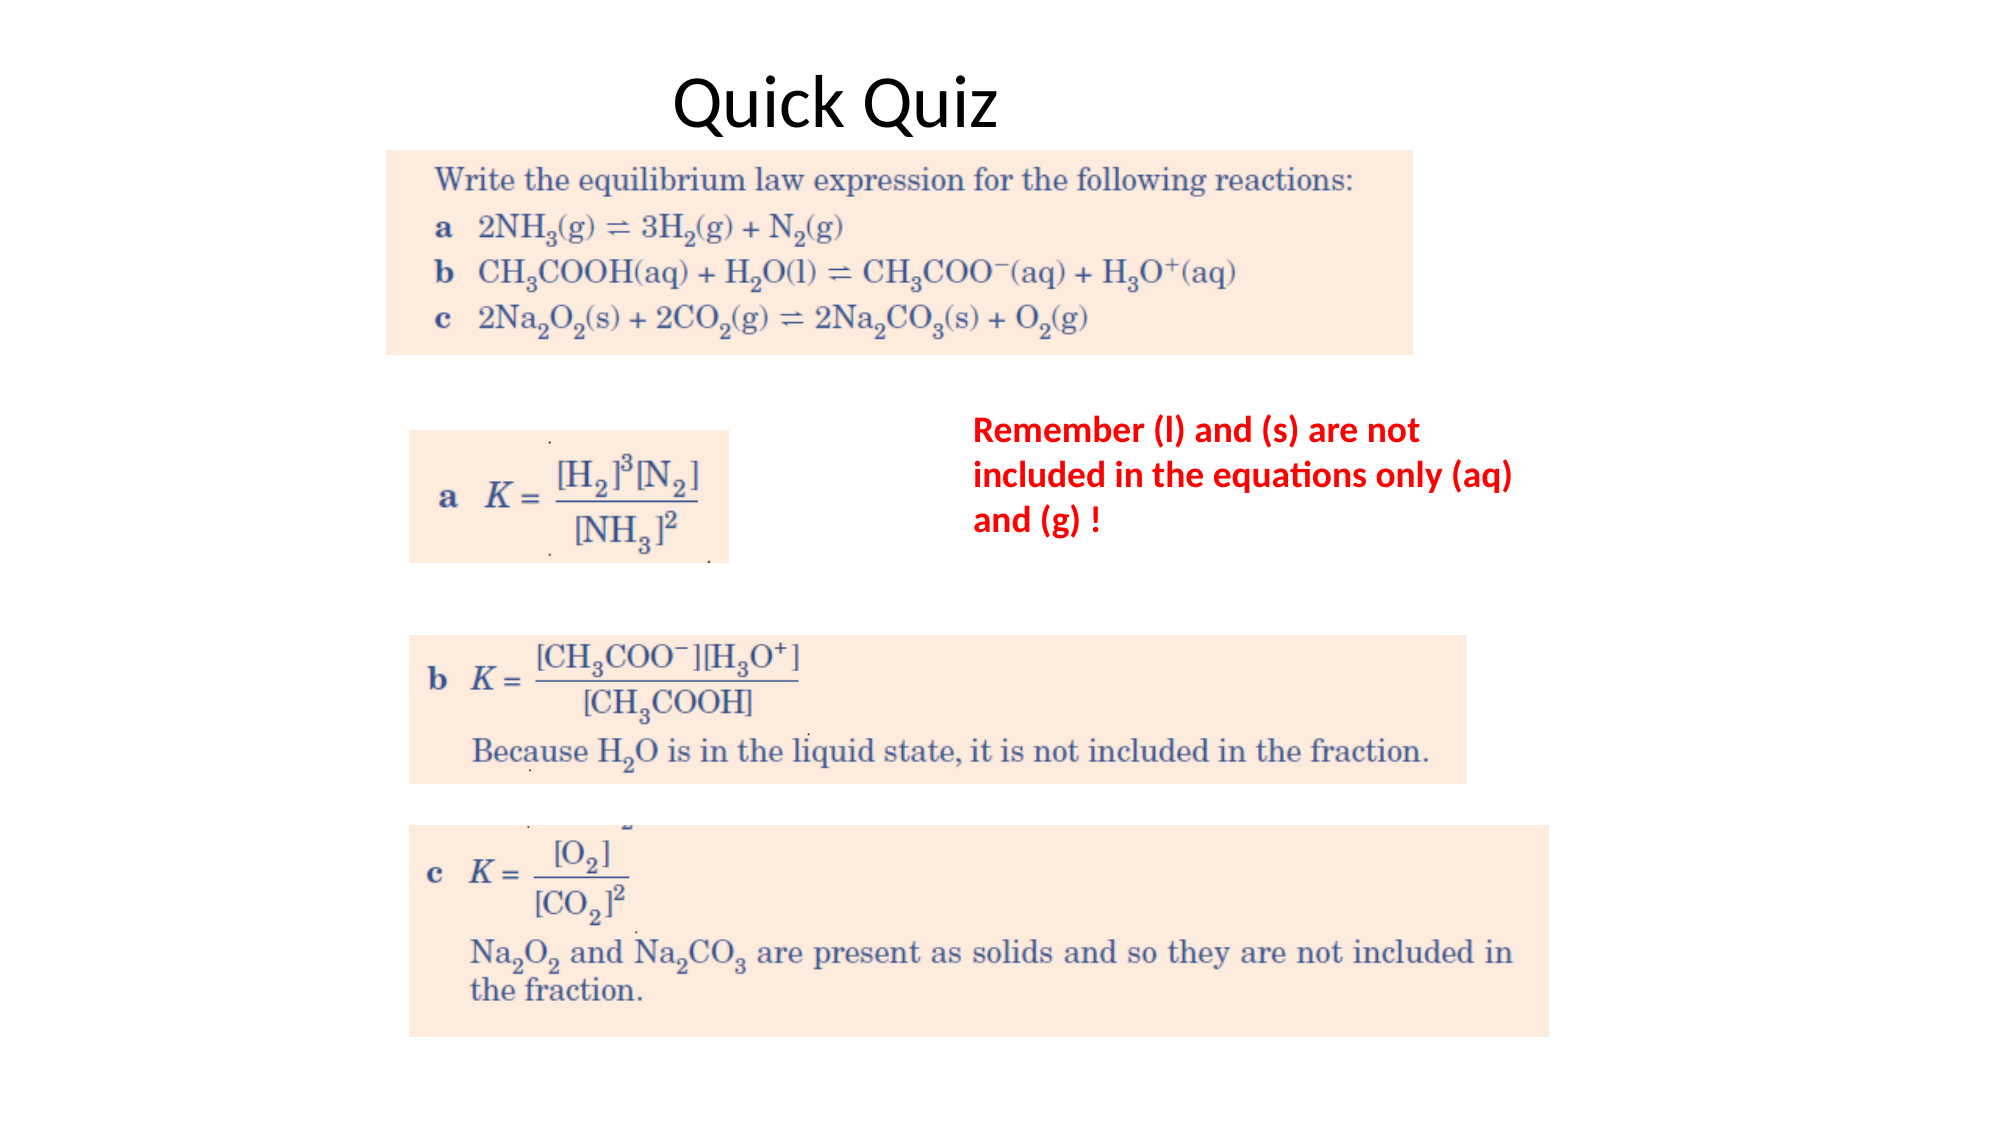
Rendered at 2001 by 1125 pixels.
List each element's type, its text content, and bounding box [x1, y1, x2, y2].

picture [409, 635, 1467, 784]
picture [409, 431, 729, 563]
picture [386, 150, 1413, 355]
text_box Remember (l) and (s) are not included in the equations only (aq) and (g) ! [958, 397, 1549, 549]
picture [409, 826, 1549, 1037]
text_box Quick Quiz [657, 45, 1018, 152]
